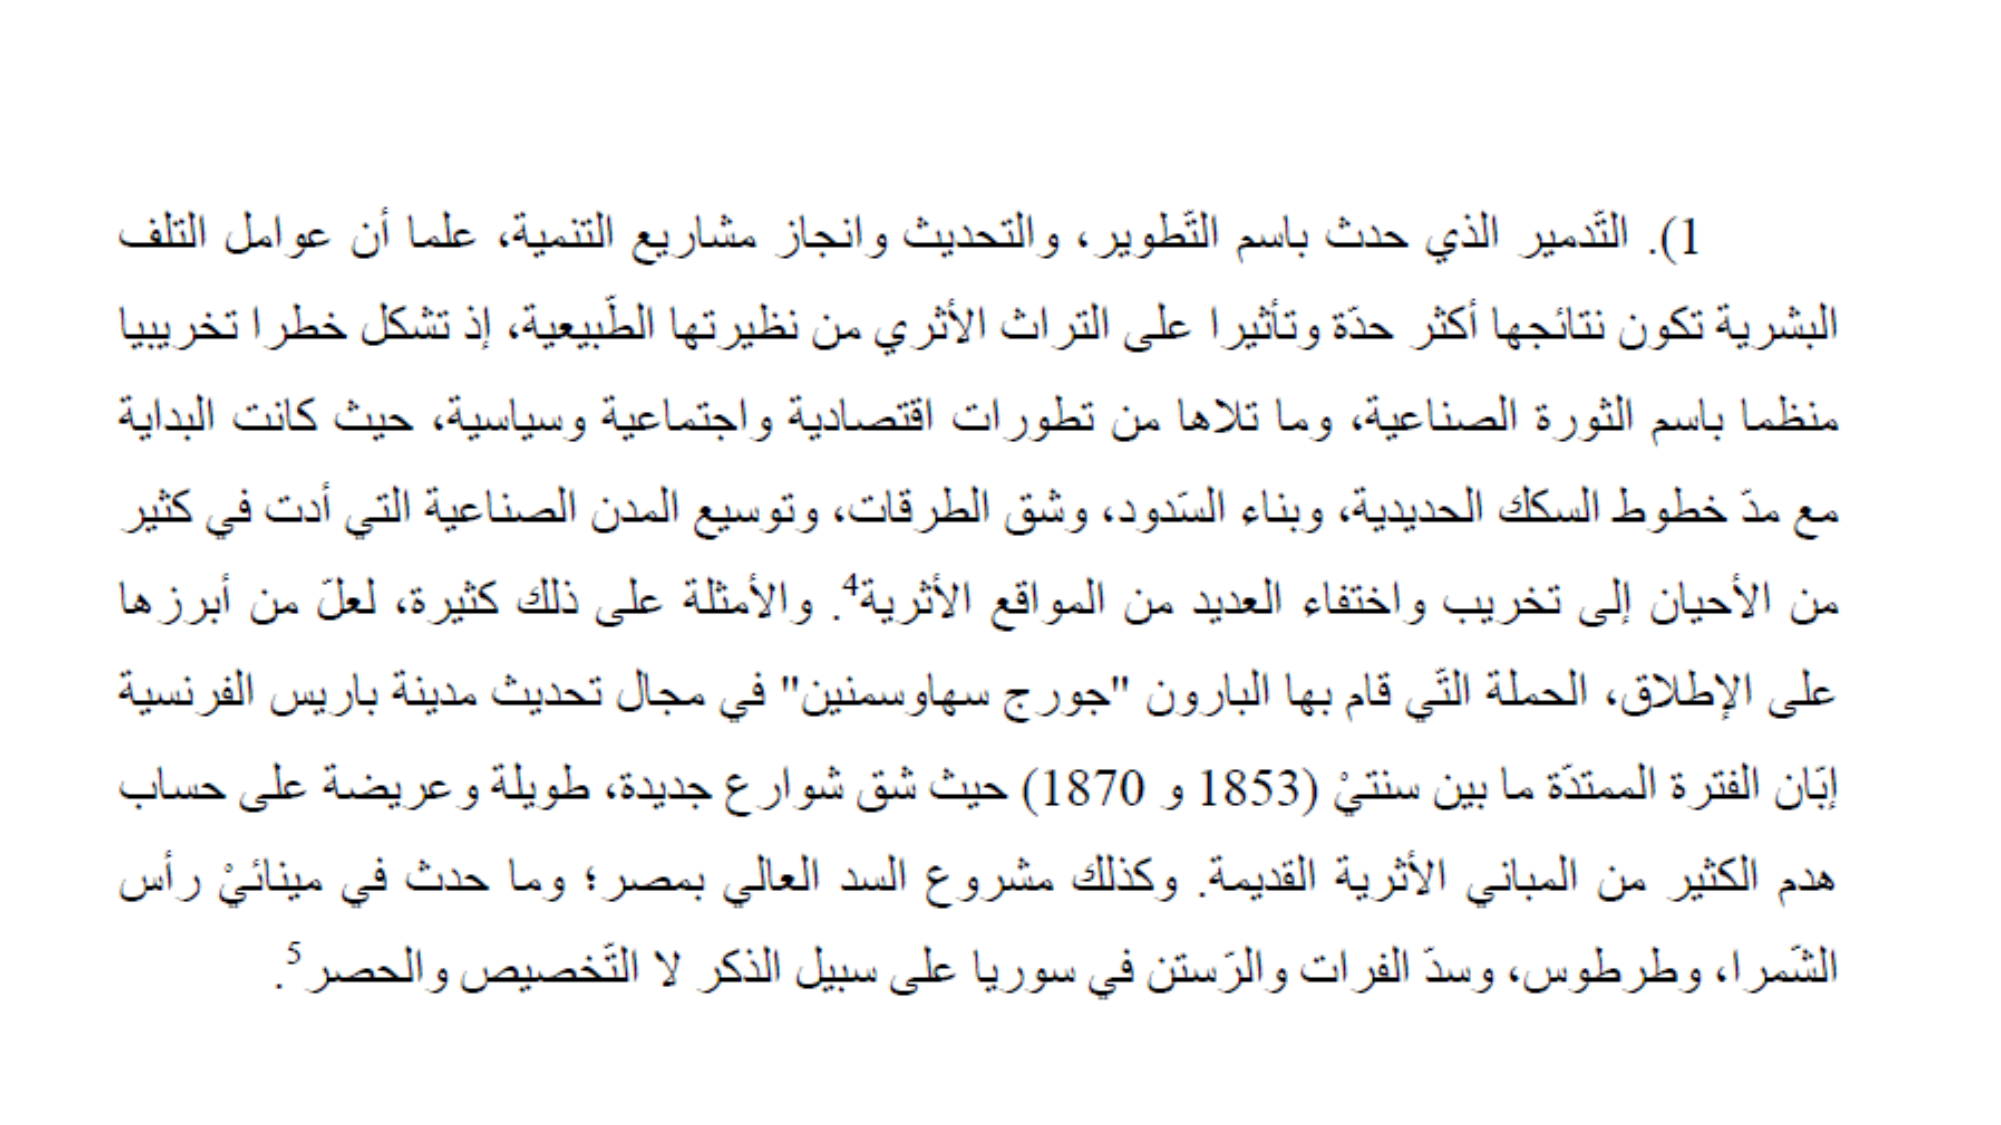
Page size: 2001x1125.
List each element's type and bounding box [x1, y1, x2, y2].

picture [102, 154, 1857, 1014]
